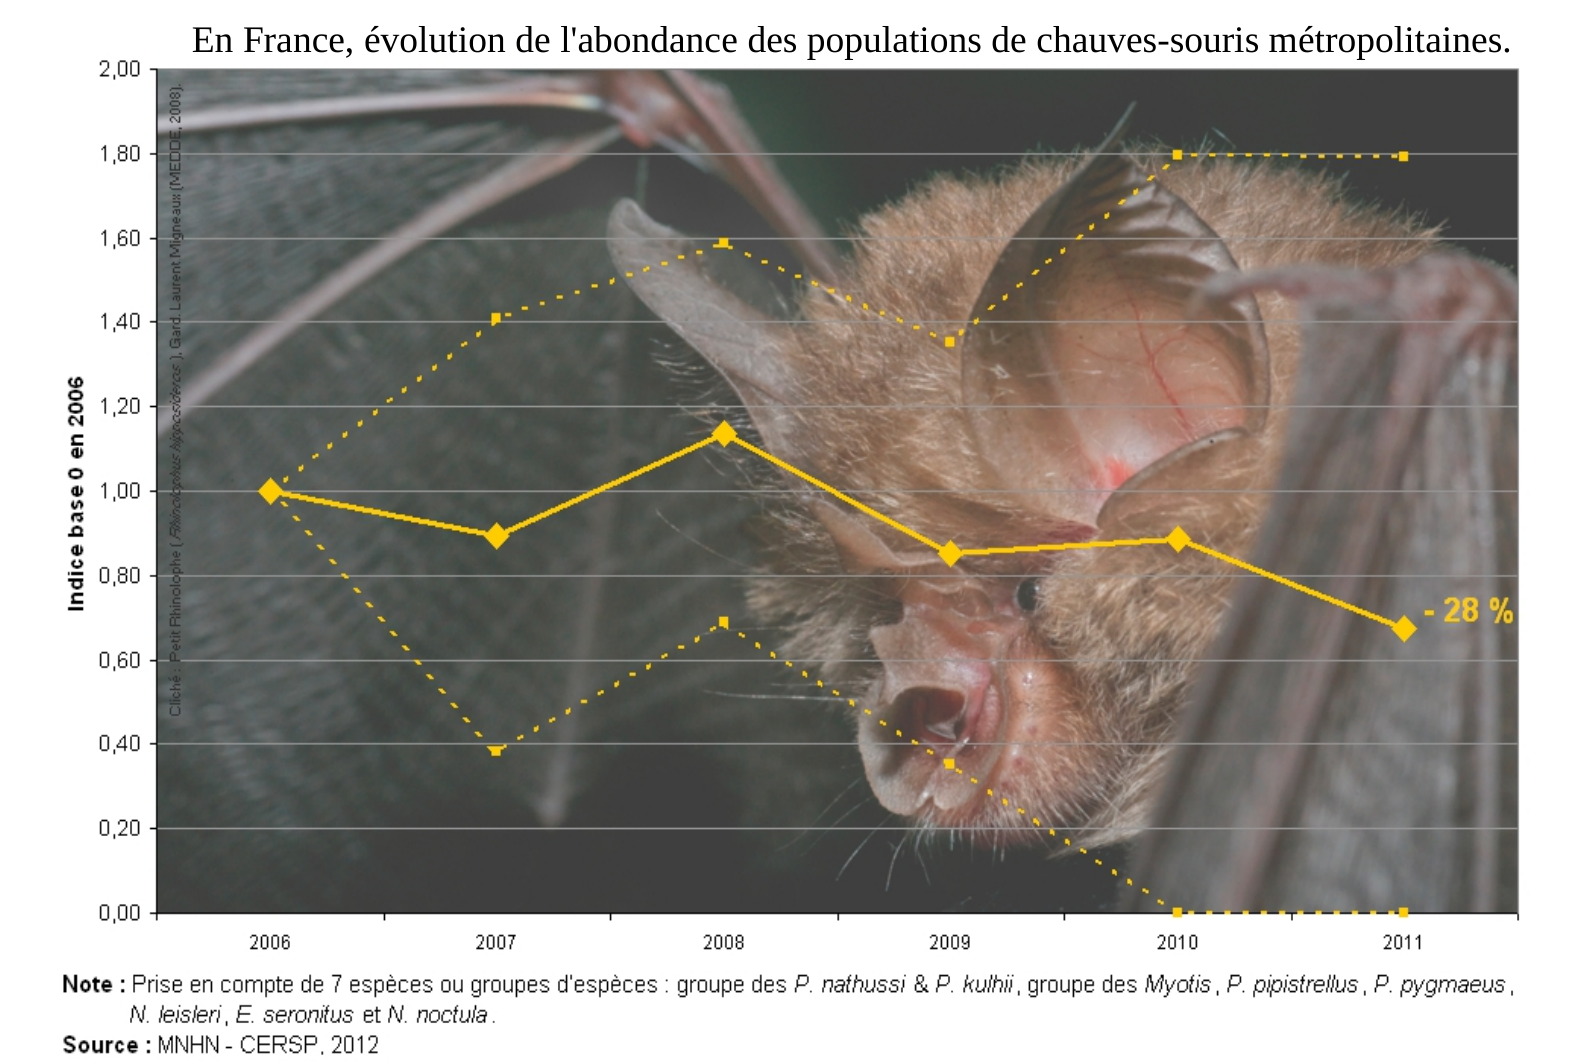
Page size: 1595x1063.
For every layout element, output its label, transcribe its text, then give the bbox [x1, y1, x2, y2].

picture [23, 47, 1595, 1063]
text_box En France, évolution de l'abondance des populations de chauves-souris métropolitaines. [177, 11, 1595, 69]
